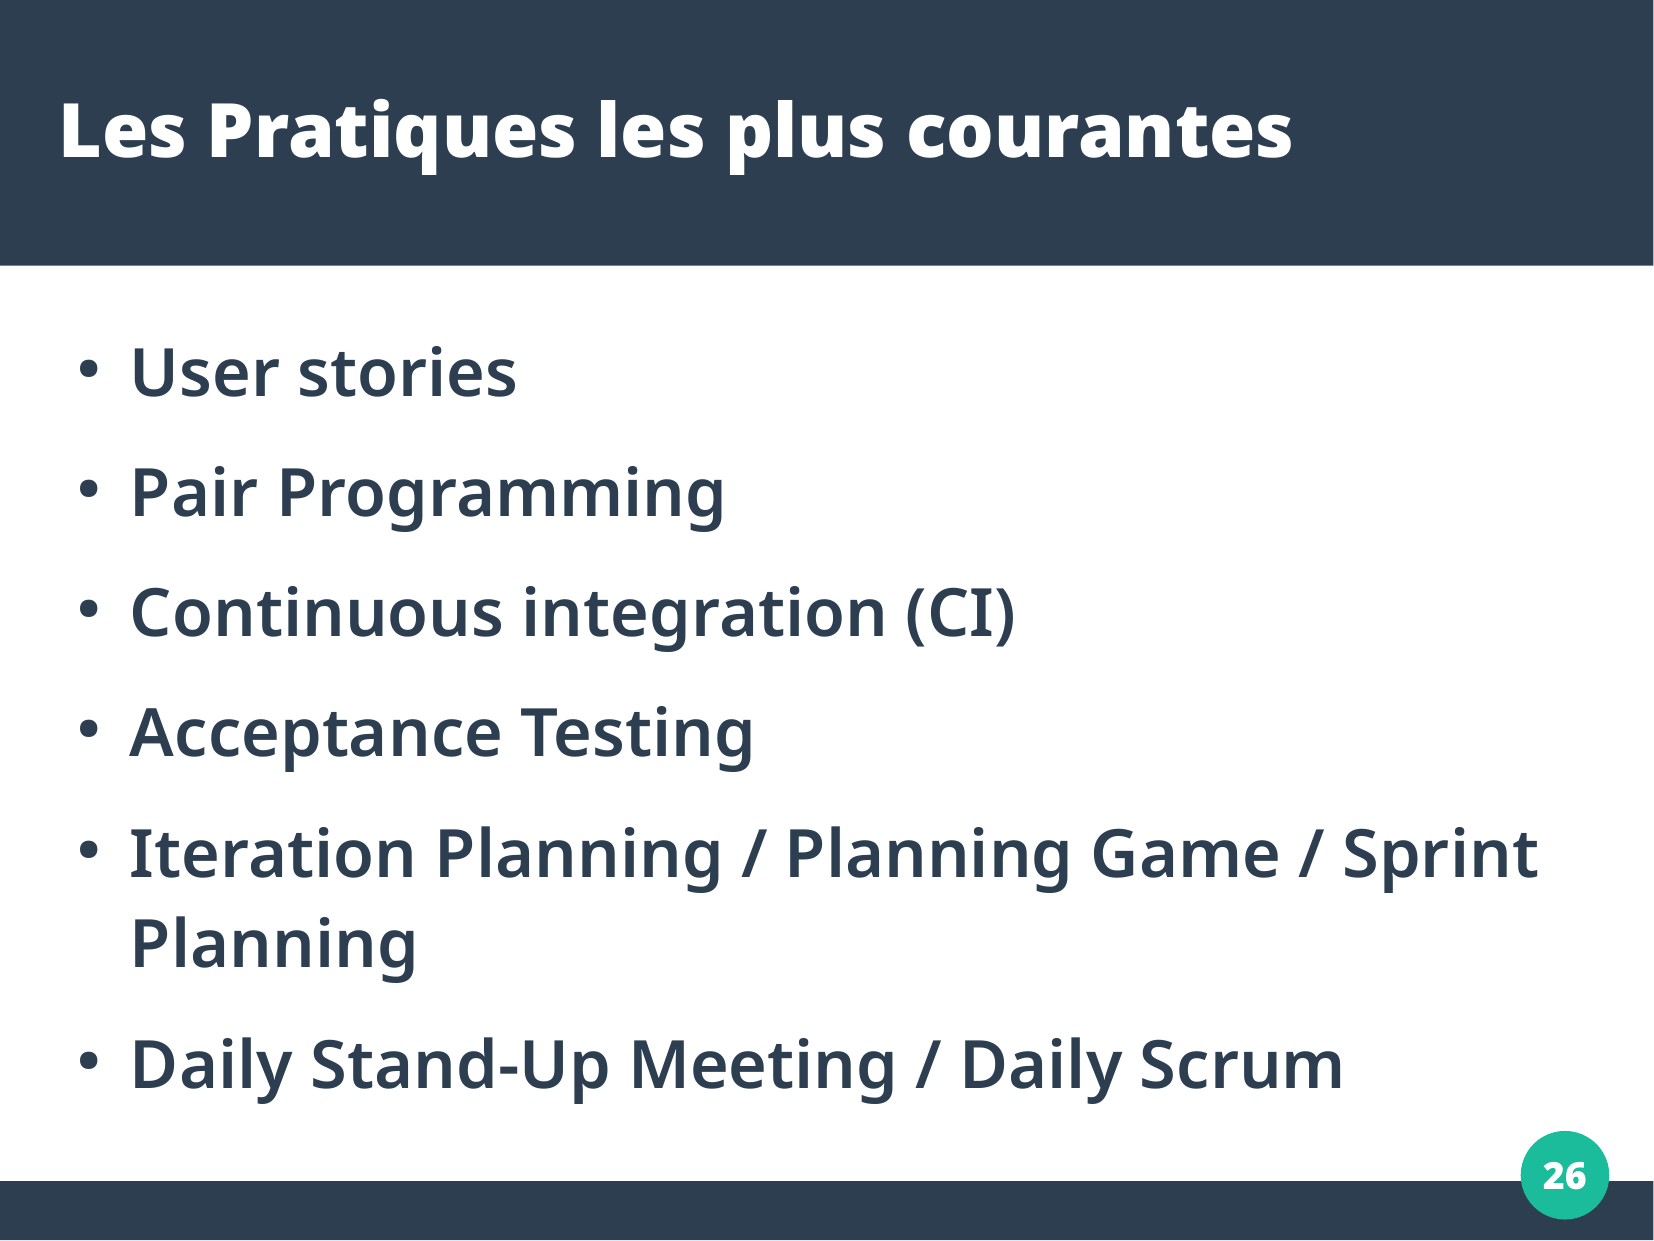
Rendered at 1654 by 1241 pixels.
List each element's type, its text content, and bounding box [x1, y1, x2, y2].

list User stories Pair Programming Continuous integration (CI) Acceptance Testing Iteration Planning / Planning Game / Sprint Planning Daily Stand-Up Meeting / Daily Scrum [59, 324, 1595, 1152]
title Les Pratiques les plus courantes [59, 49, 1595, 207]
